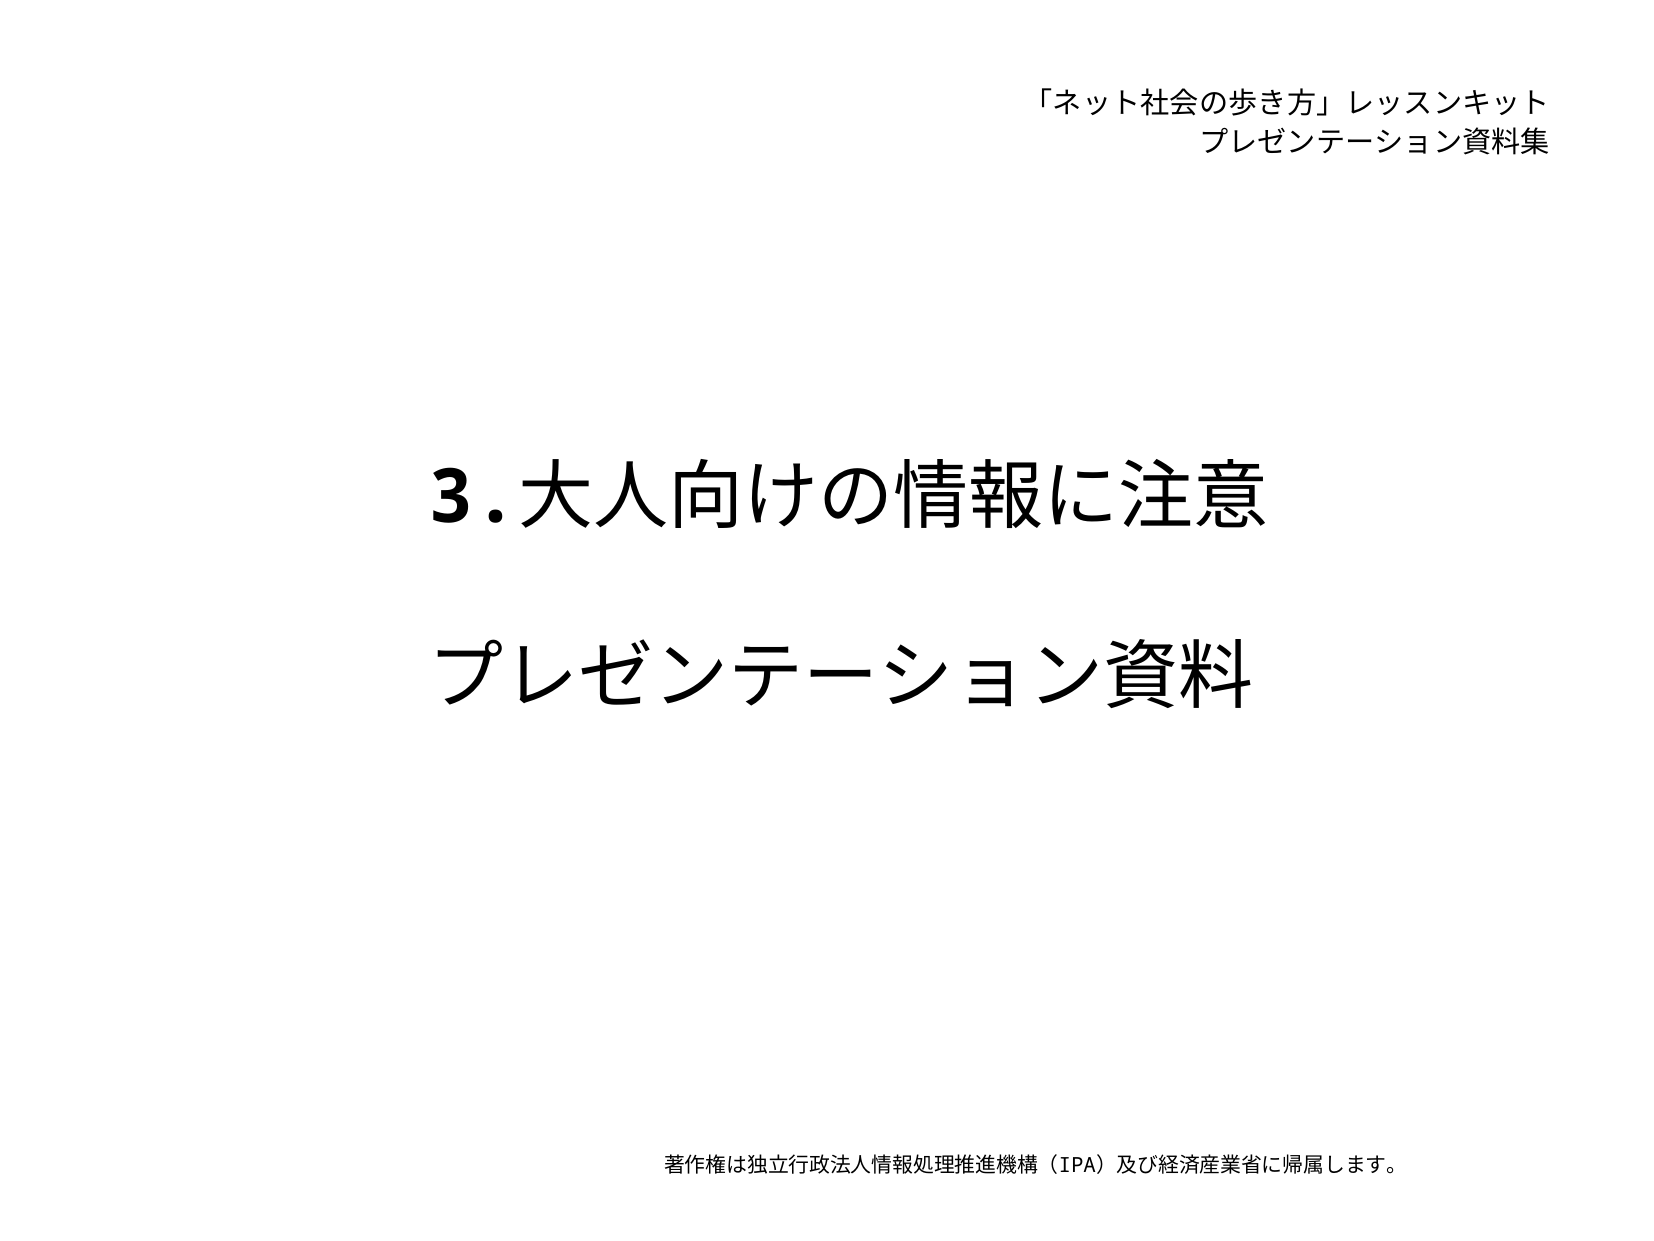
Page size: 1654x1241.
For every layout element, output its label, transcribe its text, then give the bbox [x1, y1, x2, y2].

text_box 著作権は独立行政法人情報処理推進機構（IPA）及び経済産業省に帰属します。 [649, 1145, 1536, 1186]
text_box 3.大人向けの情報に注意 プレゼンテーション資料 [413, 442, 1329, 729]
text_box 「ネット社会の歩き方」レッスンキット プレゼンテーション資料集 [1003, 74, 1566, 169]
